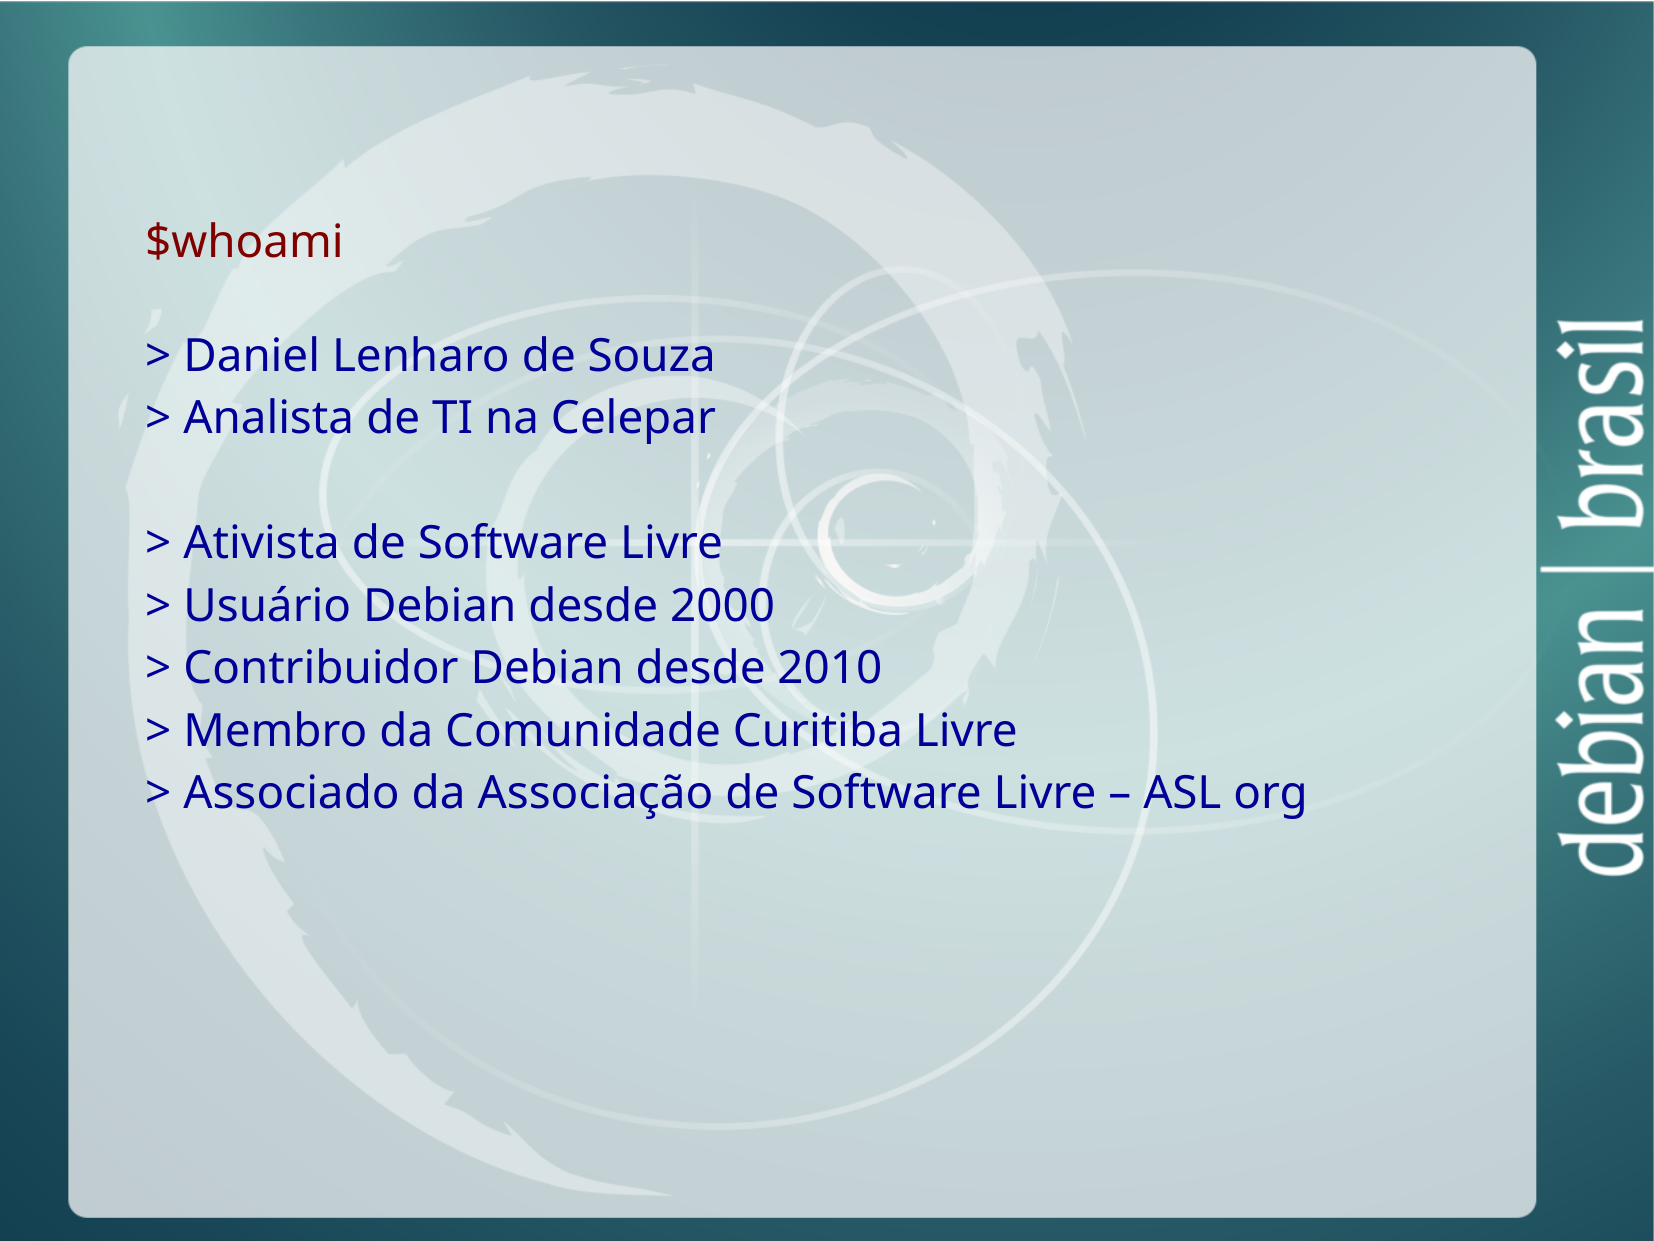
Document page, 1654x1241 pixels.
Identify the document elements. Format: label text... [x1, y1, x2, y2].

text_box $whoami > Daniel Lenharo de Souza > Analista de TI na Celepar > Ativista de Software Livre > Usuário Debian desde 2000 > Contribuidor Debian desde 2010 > Membro da Comunidade Curitiba Livre > Associado da Associação de Software Livre – ASL org [130, 201, 1525, 1040]
picture [0, 0, 1654, 1241]
